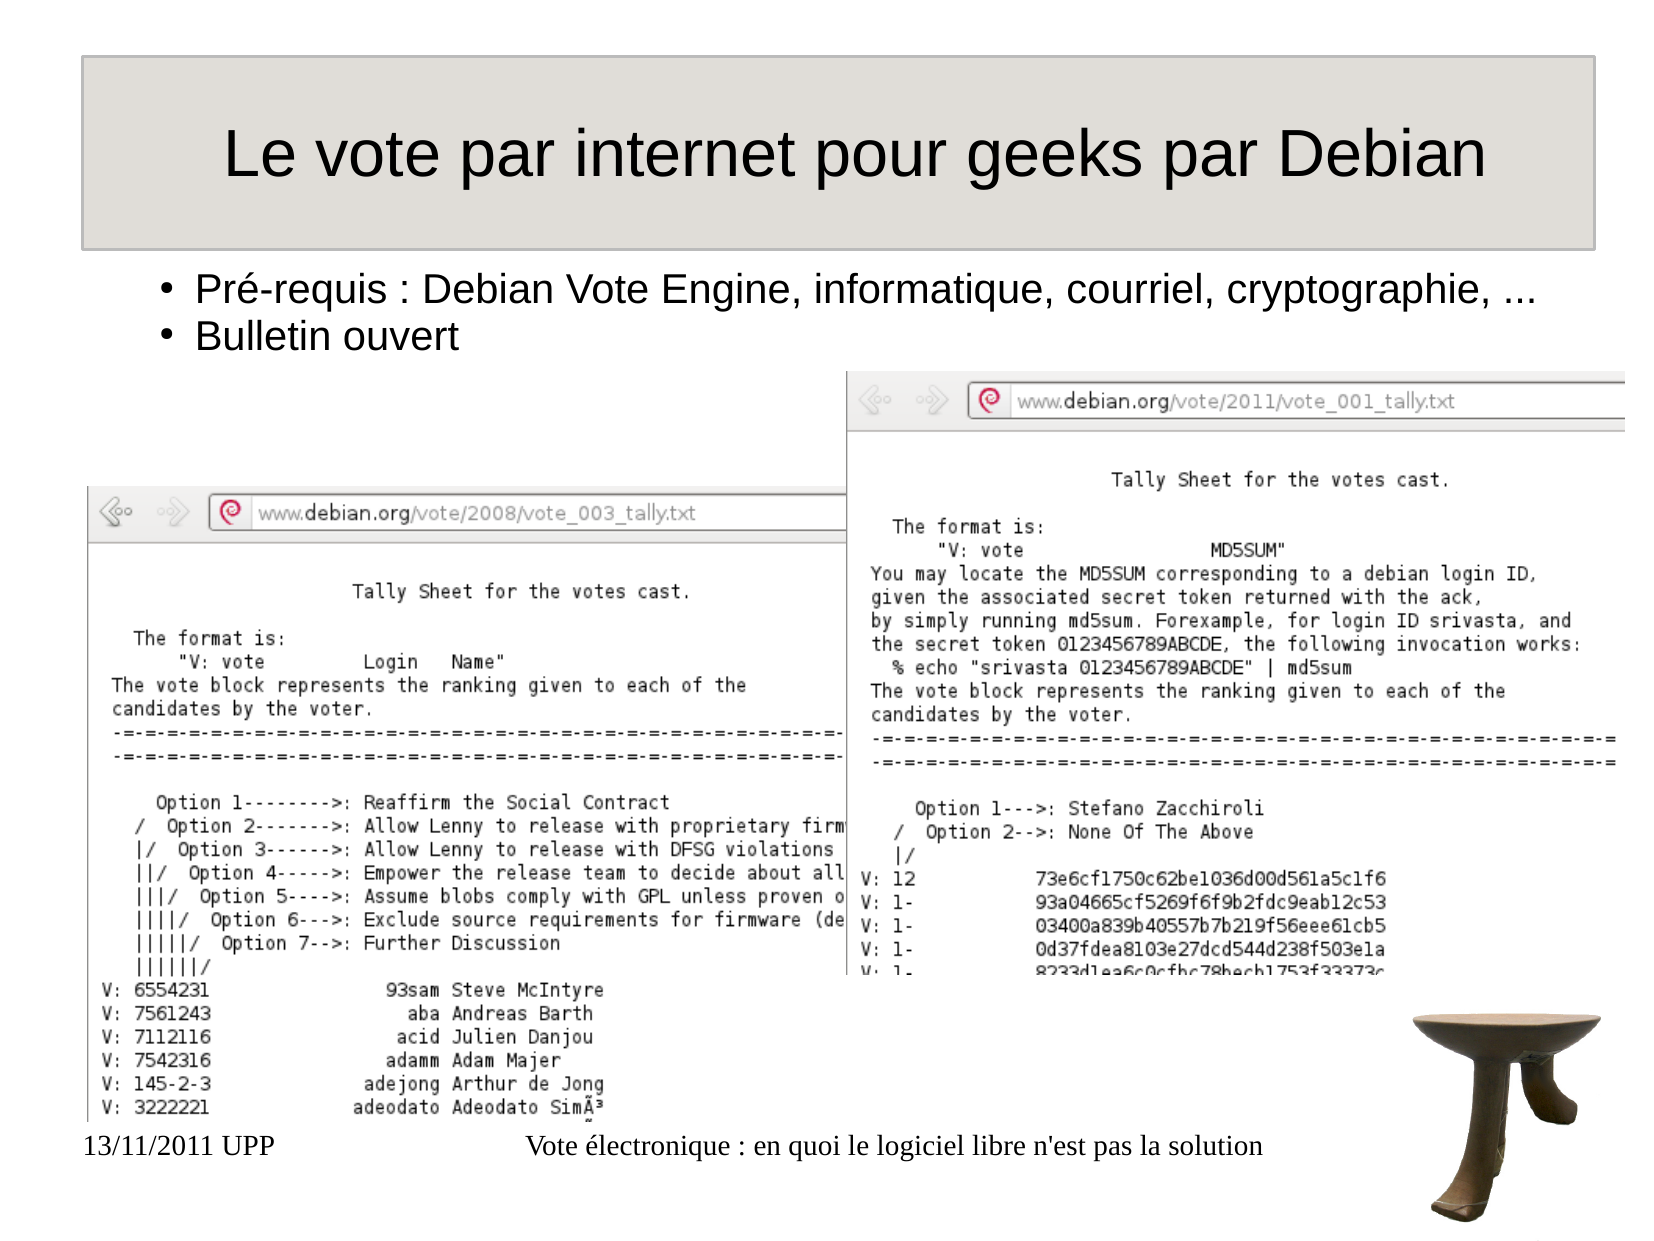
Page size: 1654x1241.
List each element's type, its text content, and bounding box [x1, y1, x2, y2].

picture [87, 371, 1651, 1241]
title Le vote par internet pour geeks par Debian [82, 56, 1595, 250]
text_box Pré-requis : Debian Vote Engine, informatique, courriel, cryptographie, ... Bulletin ouvert [88, 265, 1625, 370]
